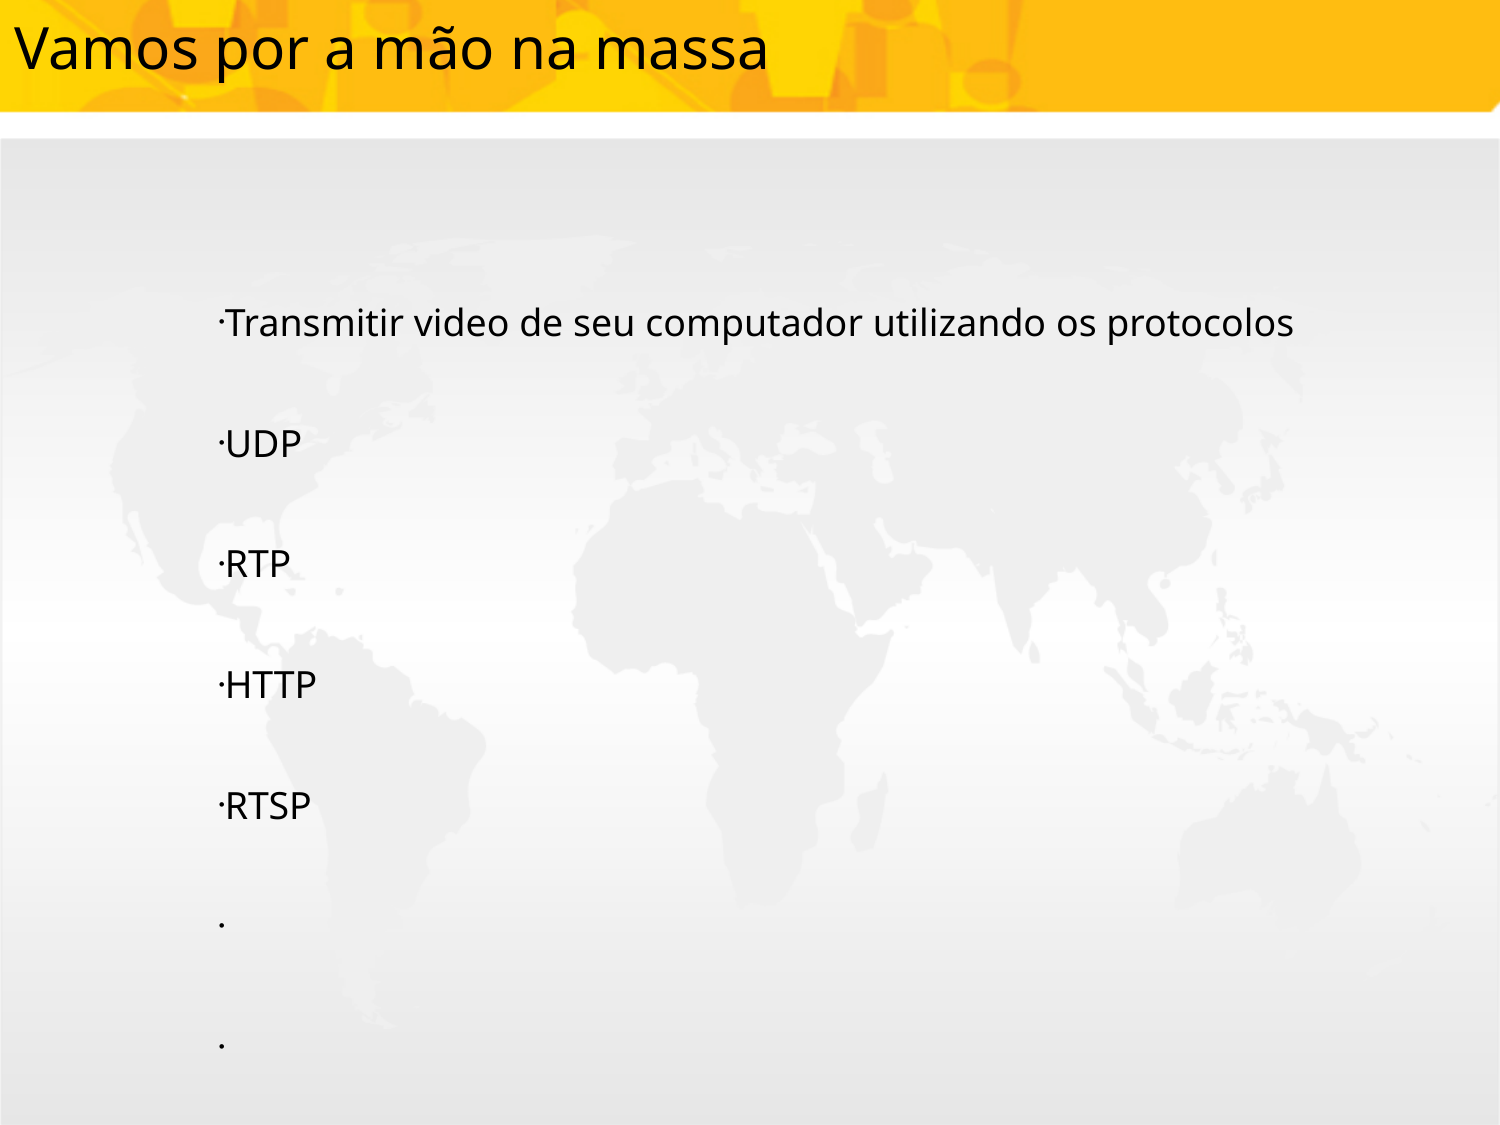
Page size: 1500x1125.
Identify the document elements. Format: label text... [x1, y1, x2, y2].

text_box Transmitir video de seu computador utilizando os protocolos UDP RTP HTTP RTSP [131, 237, 1405, 1003]
picture [0, 0, 1500, 1125]
text_box Vamos por a mão na massa [0, 0, 1255, 119]
